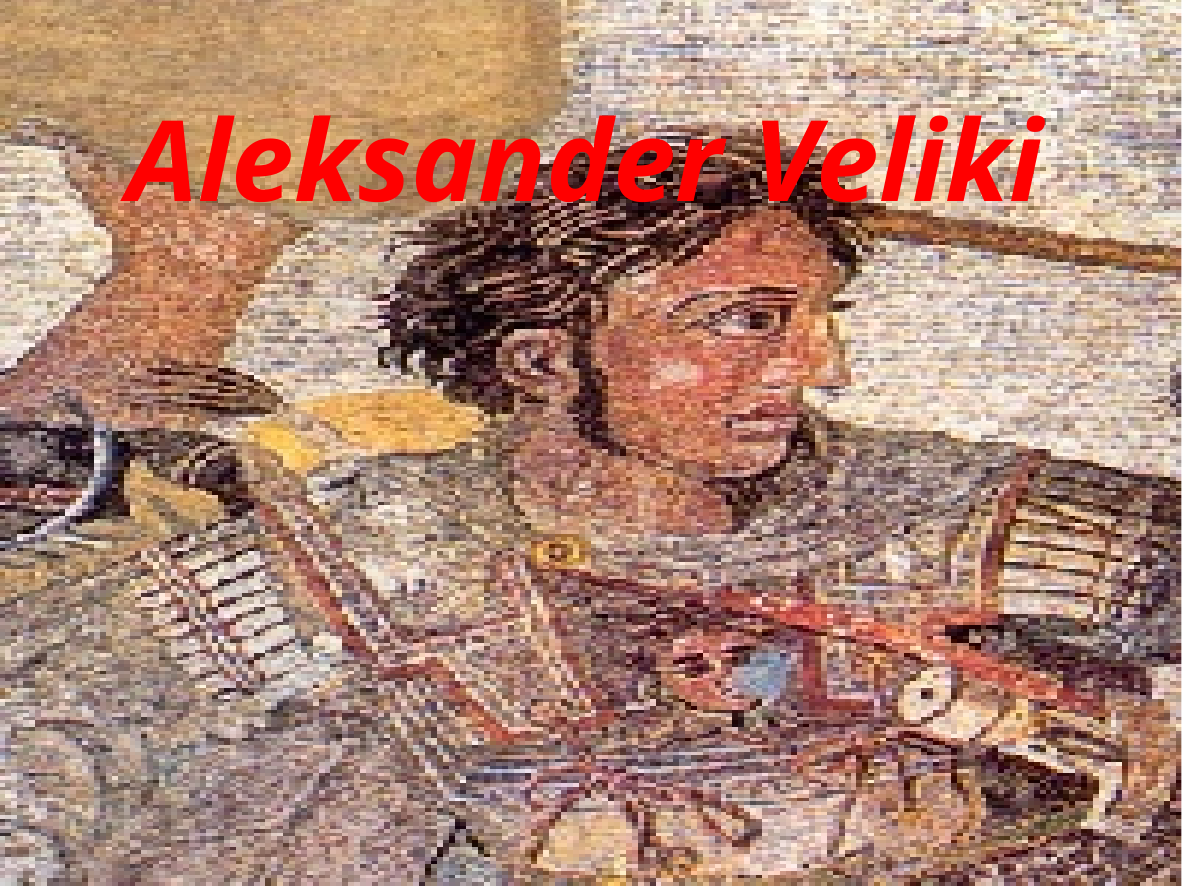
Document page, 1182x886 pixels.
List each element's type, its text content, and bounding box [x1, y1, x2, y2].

picture [0, 0, 1182, 886]
text_box Aleksander Veliki [78, 108, 1093, 760]
